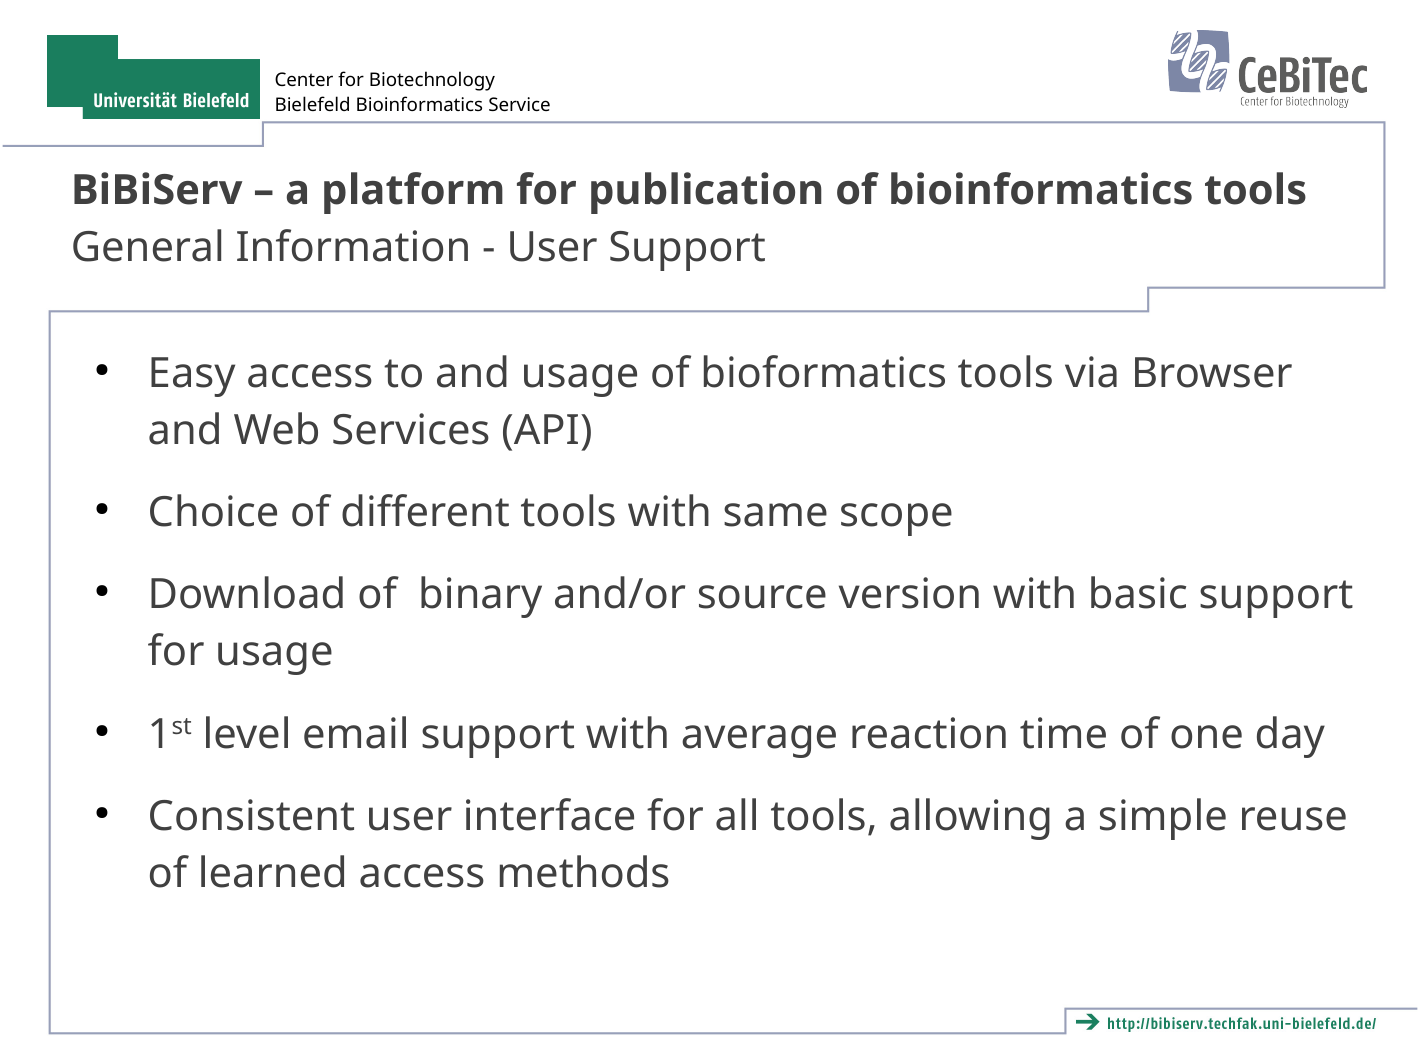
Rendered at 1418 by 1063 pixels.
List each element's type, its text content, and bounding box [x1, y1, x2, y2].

picture [2, 3, 1418, 1063]
list Easy access to and usage of bioformatics tools via Browser and Web Services (API) Choice of different tools with same scope Download of binary and/or source version with basic support for usage 1st level email support with average reaction time of one day Consistent user interface for all tools, allowing a simple reuse of learned access methods [76, 342, 1375, 942]
title BiBiServ – a platform for publication of bioinformatics tools General Information - User Support [70, 166, 1359, 268]
